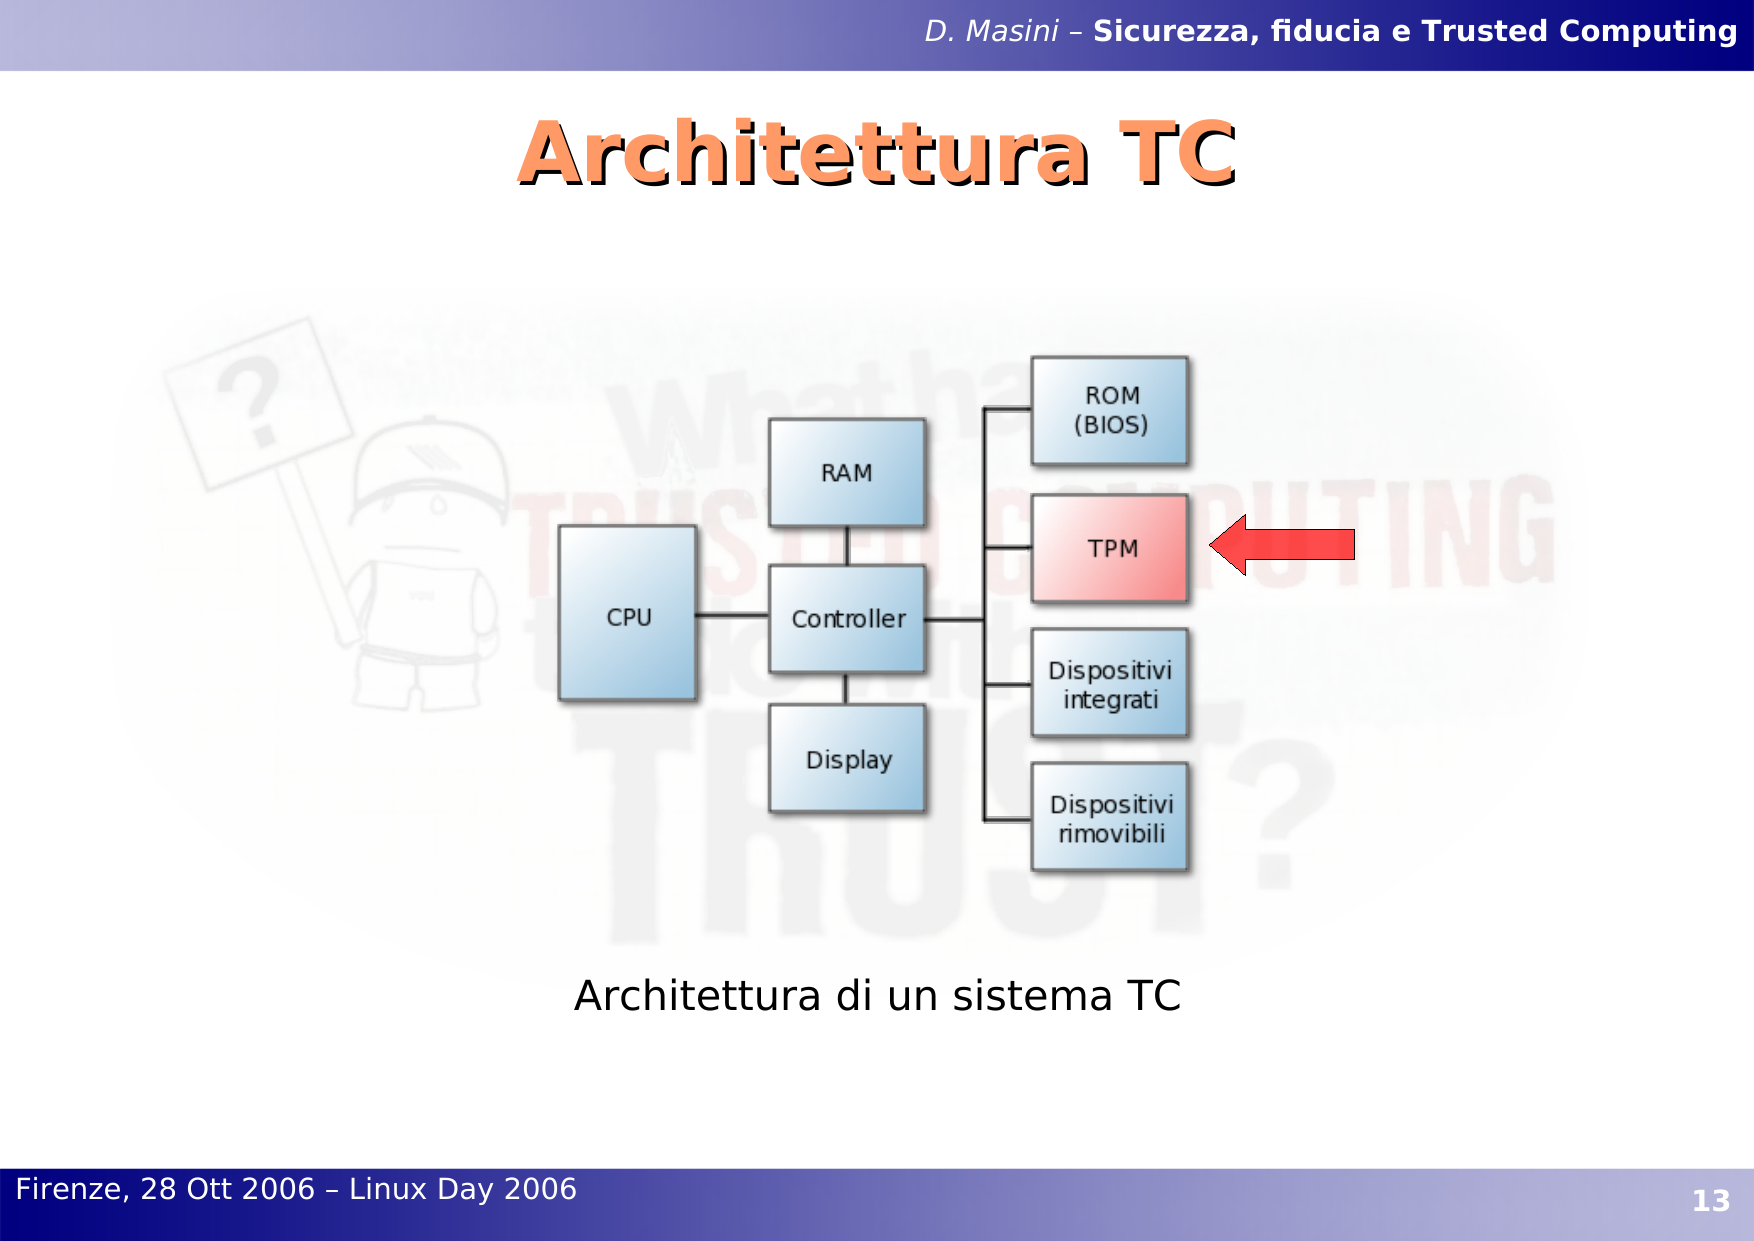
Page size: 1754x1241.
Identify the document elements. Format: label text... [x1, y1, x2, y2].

text_box Architettura di un sistema TC [573, 972, 1214, 1035]
title Architettura TC [87, 49, 1667, 257]
picture [0, 0, 1754, 1241]
text_box <numero> [1641, 1185, 1732, 1223]
text_box D. Masini – Sicurezza, fiducia e Trusted Computing [602, 7, 1754, 63]
text_box [1209, 514, 1355, 576]
text_box Firenze, 28 Ott 2006 – Linux Day 2006 [0, 1175, 1314, 1234]
